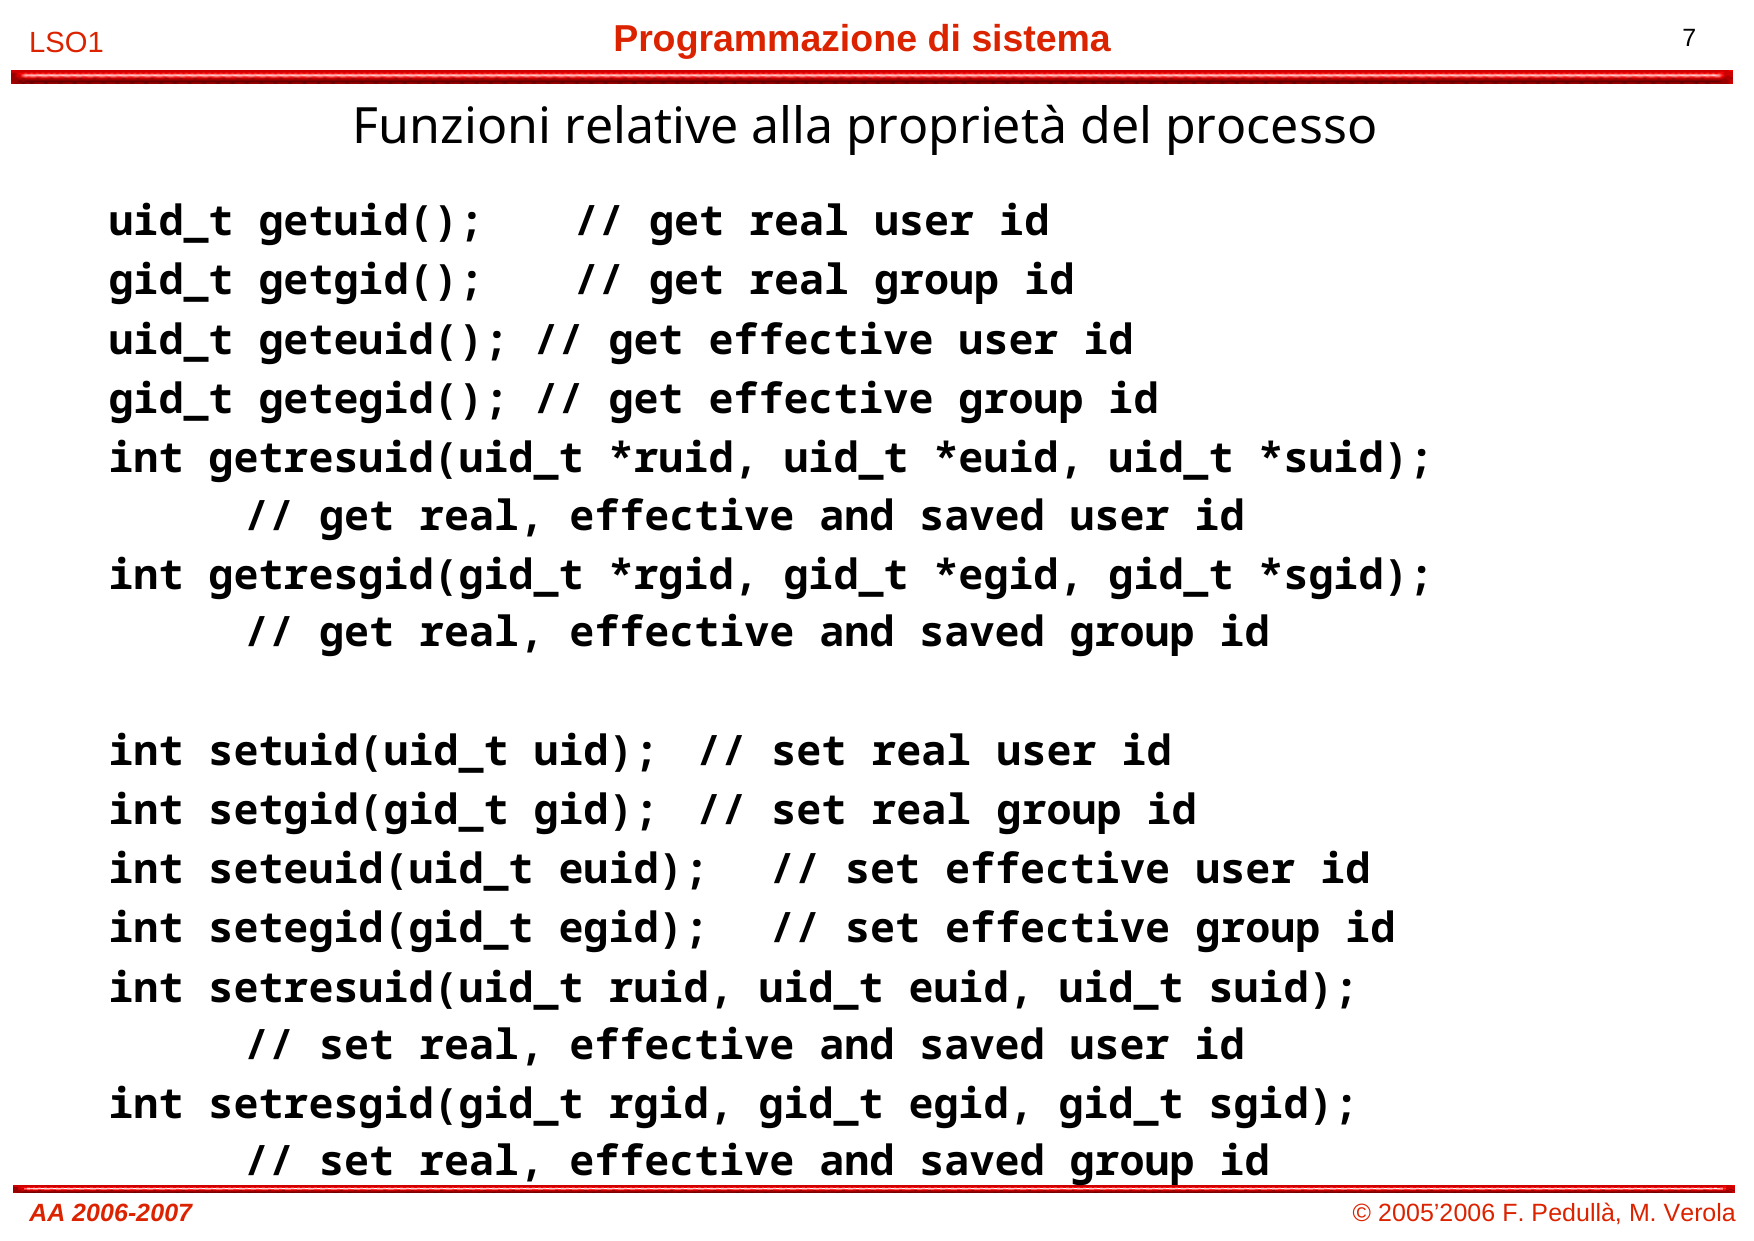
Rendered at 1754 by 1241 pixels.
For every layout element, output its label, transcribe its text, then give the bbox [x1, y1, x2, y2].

picture [13, 1185, 1735, 1193]
list uid_t getuid(); // get real user id gid_t getgid(); // get real group id uid_t geteuid(); // get effective user id gid_t getegid(); // get effective group id int getresuid(uid_t *ruid, uid_t *euid, uid_t *suid); // get real, effective and saved user id int getresgid(gid_t *rgid, gid_t *egid, gid_t *sgid); // get real, effective and saved group id int setuid(uid_t uid); // set real user id int setgid(gid_t gid); // set real group id int seteuid(uid_t euid); // set effective user id int setegid(gid_t egid); // set effective group id int setresuid(uid_t ruid, uid_t euid, uid_t suid); // set real, effective and saved user id int setresgid(gid_t rgid, gid_t egid, gid_t sgid); // set real, effective and saved group id [58, 183, 1696, 1157]
title Funzioni relative alla proprietà del processo [166, 78, 1565, 174]
picture [11, 70, 1733, 84]
